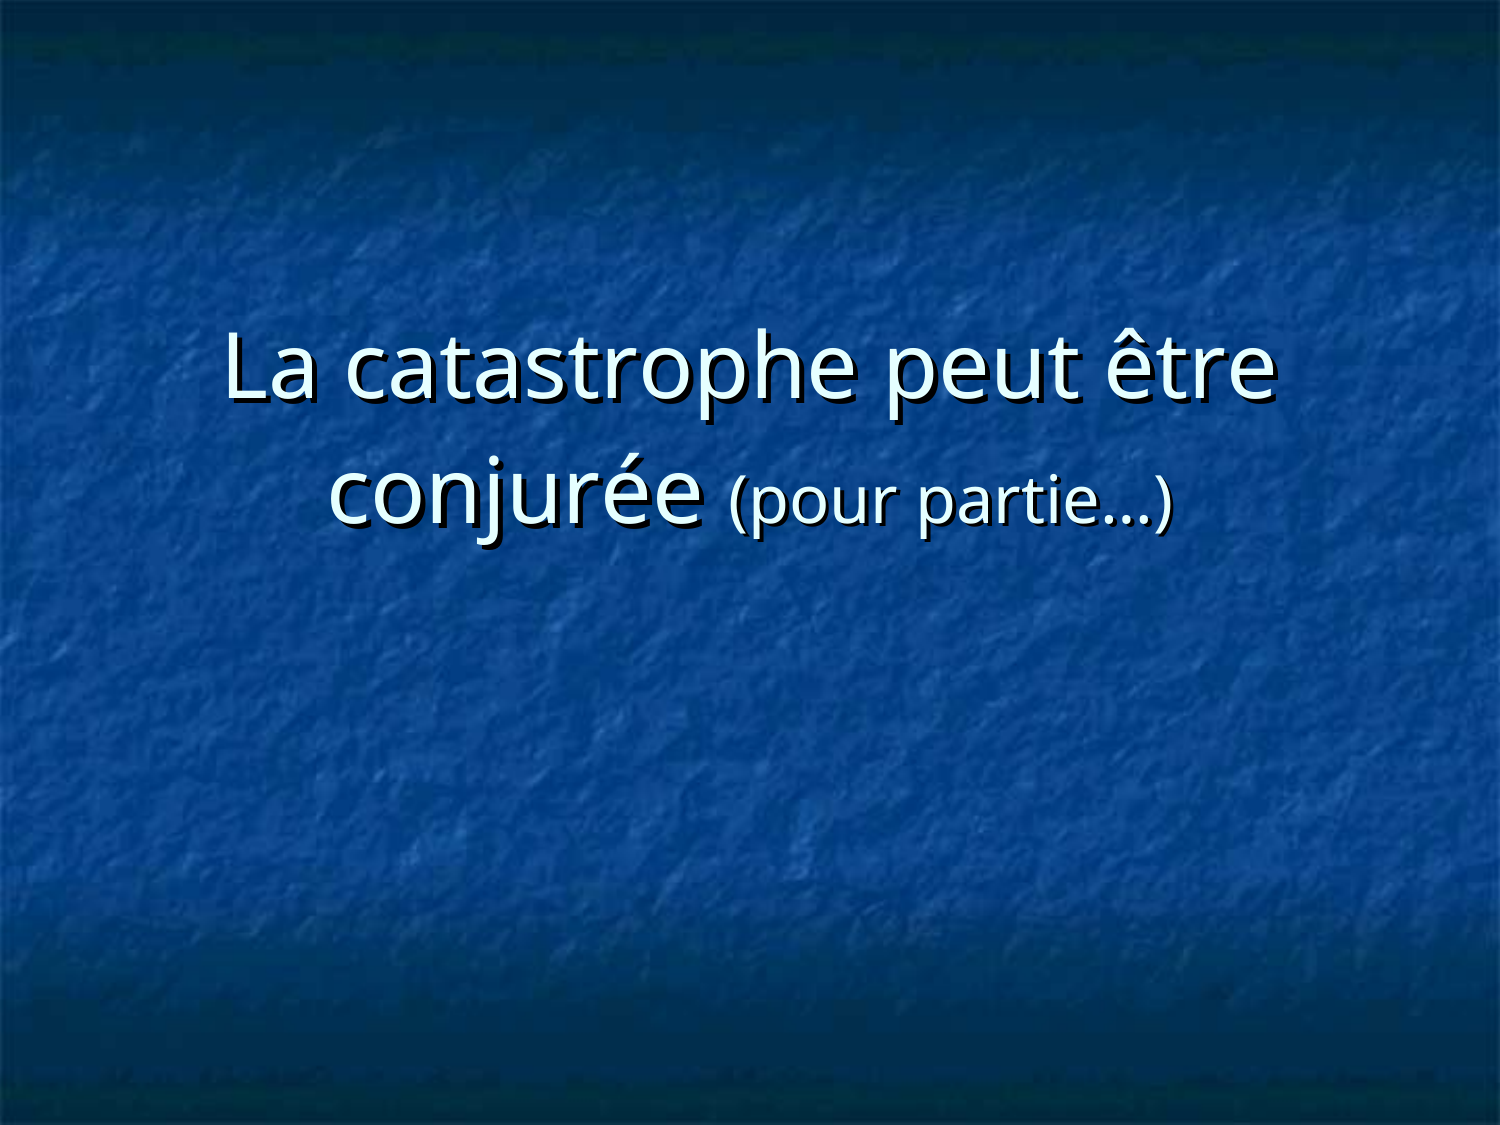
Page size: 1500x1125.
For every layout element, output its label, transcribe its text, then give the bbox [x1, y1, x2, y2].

picture [0, 0, 1500, 1125]
title La catastrophe peut être conjurée (pour partie…) [112, 275, 1388, 576]
